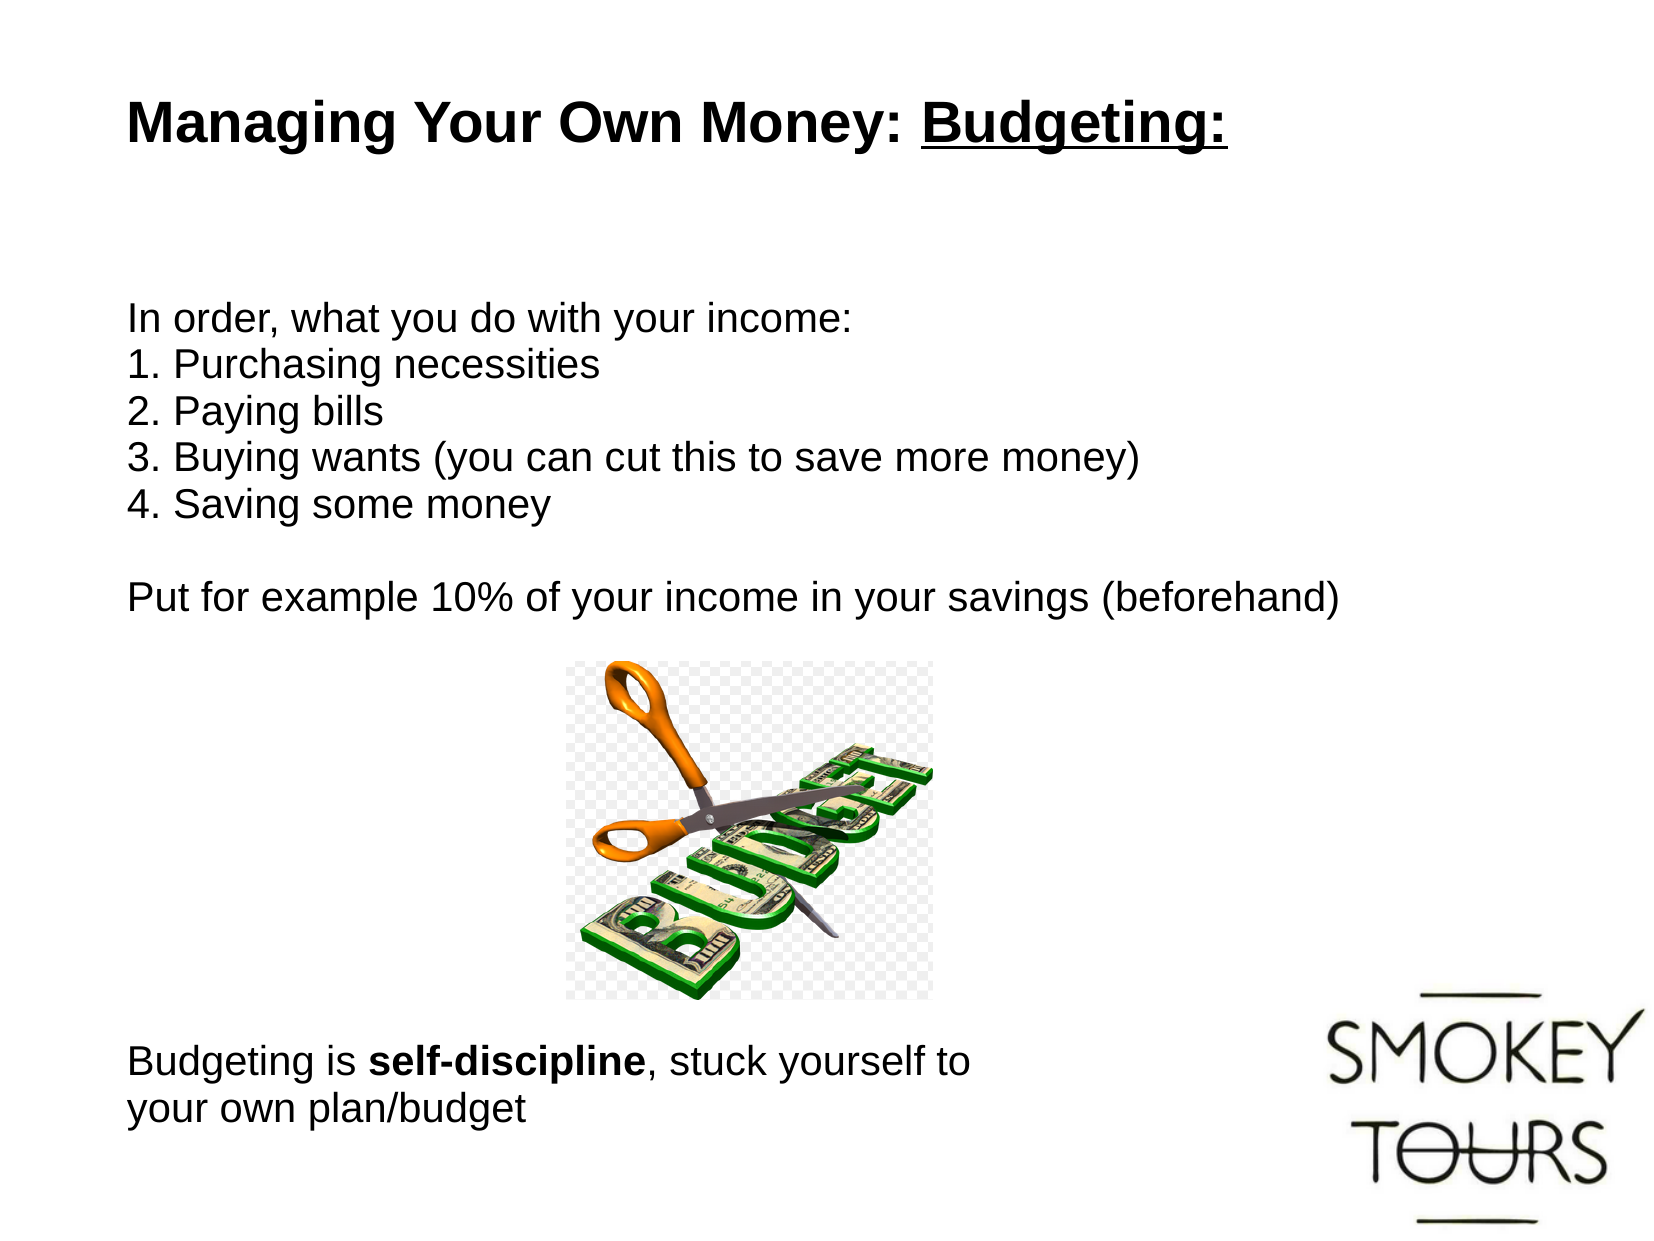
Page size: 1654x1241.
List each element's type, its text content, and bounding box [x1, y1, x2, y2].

picture [566, 661, 933, 1000]
text_box Managing Your Own Money: Budgeting: In order, what you do with your income: 1. Purchasing necessities 2. Paying bills 3. Buying wants (you can cut this to save more money) 4. Saving some money Put for example 10% of your income in your savings (beforehand) Budgeting is self-discipline, stuck yourself to your own plan/budget [112, 82, 1518, 1241]
picture [1322, 968, 1654, 1241]
